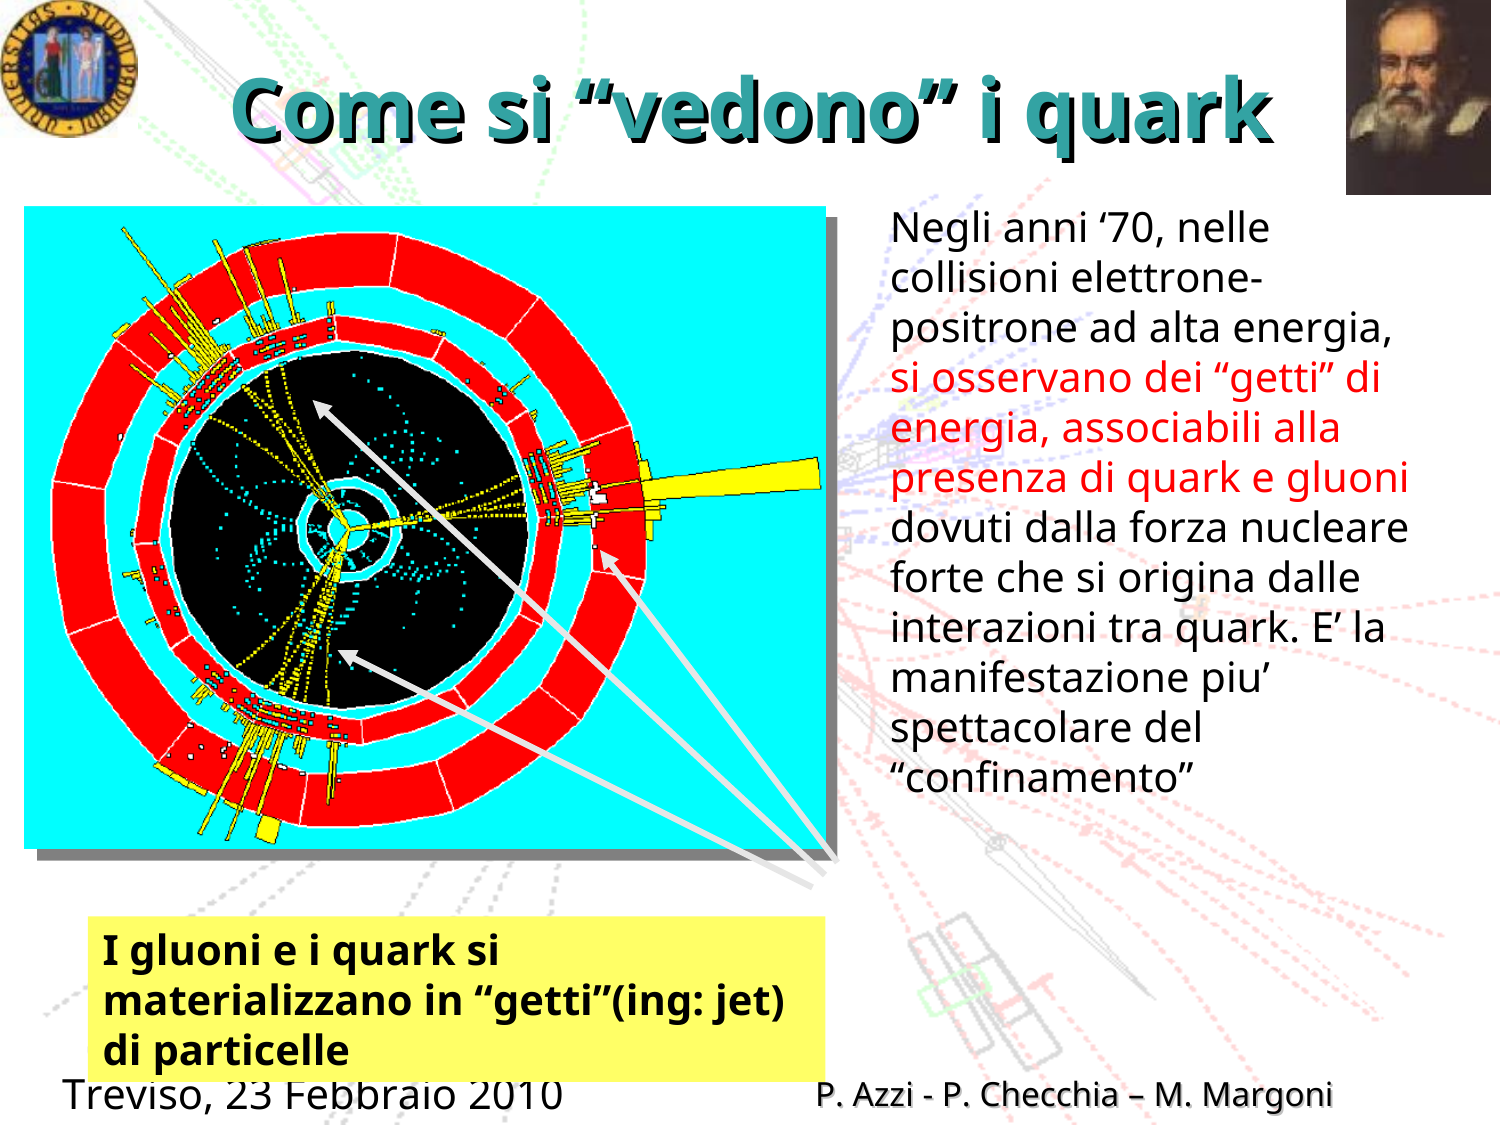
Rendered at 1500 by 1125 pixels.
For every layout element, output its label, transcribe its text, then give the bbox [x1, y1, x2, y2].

text_box I gluoni e i quark si materializzano in “getti”(ing: jet) di particelle [87, 916, 826, 1082]
picture [0, 213, 1500, 1125]
text_box Negli anni ‘70, nelle collisioni elettrone-positrone ad alta energia, si osservano dei “getti” di energia, associabili alla presenza di quark e gluoni dovuti dalla forza nucleare forte che si origina dalle interazioni tra quark. E’ la manifestazione piu’ spettacolare del “confinamento” [875, 213, 1451, 860]
title Come si “vedono” i quark [0, 0, 1500, 213]
